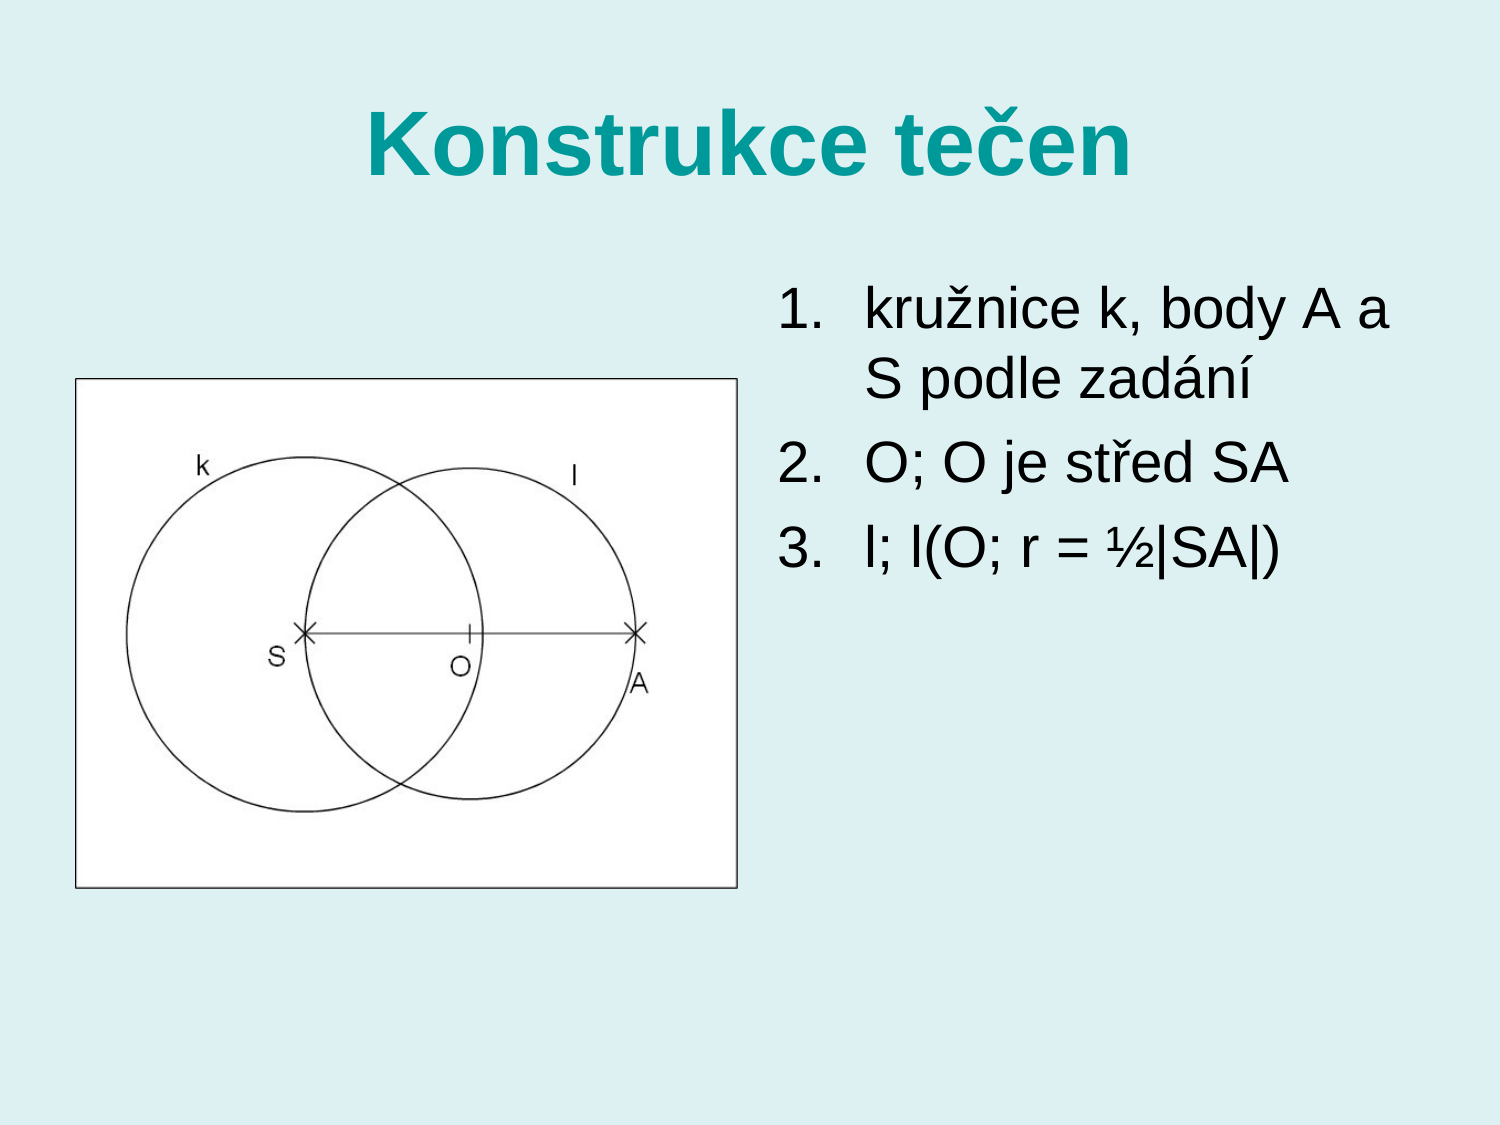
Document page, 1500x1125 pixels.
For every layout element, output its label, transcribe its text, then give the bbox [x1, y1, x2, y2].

picture [75, 378, 738, 889]
list kružnice k, body A a S podle zadání O; O je střed SA l; l(O; r = ½|SA|) [762, 262, 1426, 1006]
title Konstrukce tečen [75, 45, 1426, 233]
